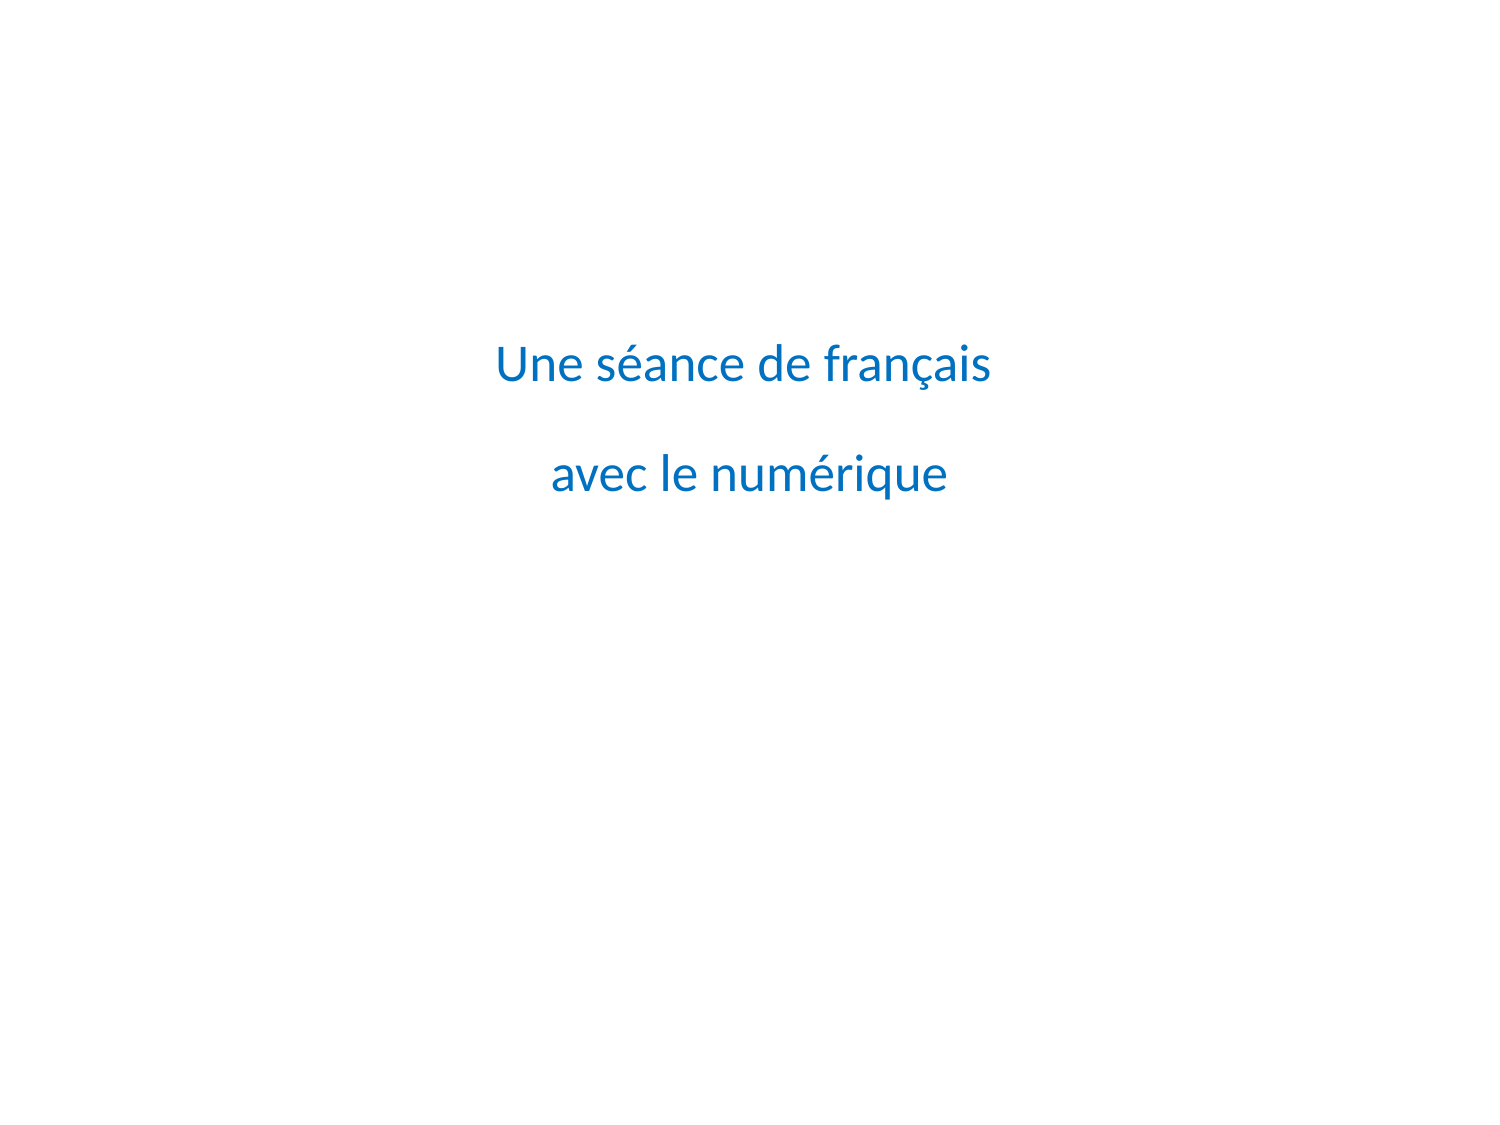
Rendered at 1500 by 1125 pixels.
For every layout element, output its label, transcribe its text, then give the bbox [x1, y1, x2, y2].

title Une séance de français avec le numérique [112, 278, 1388, 521]
